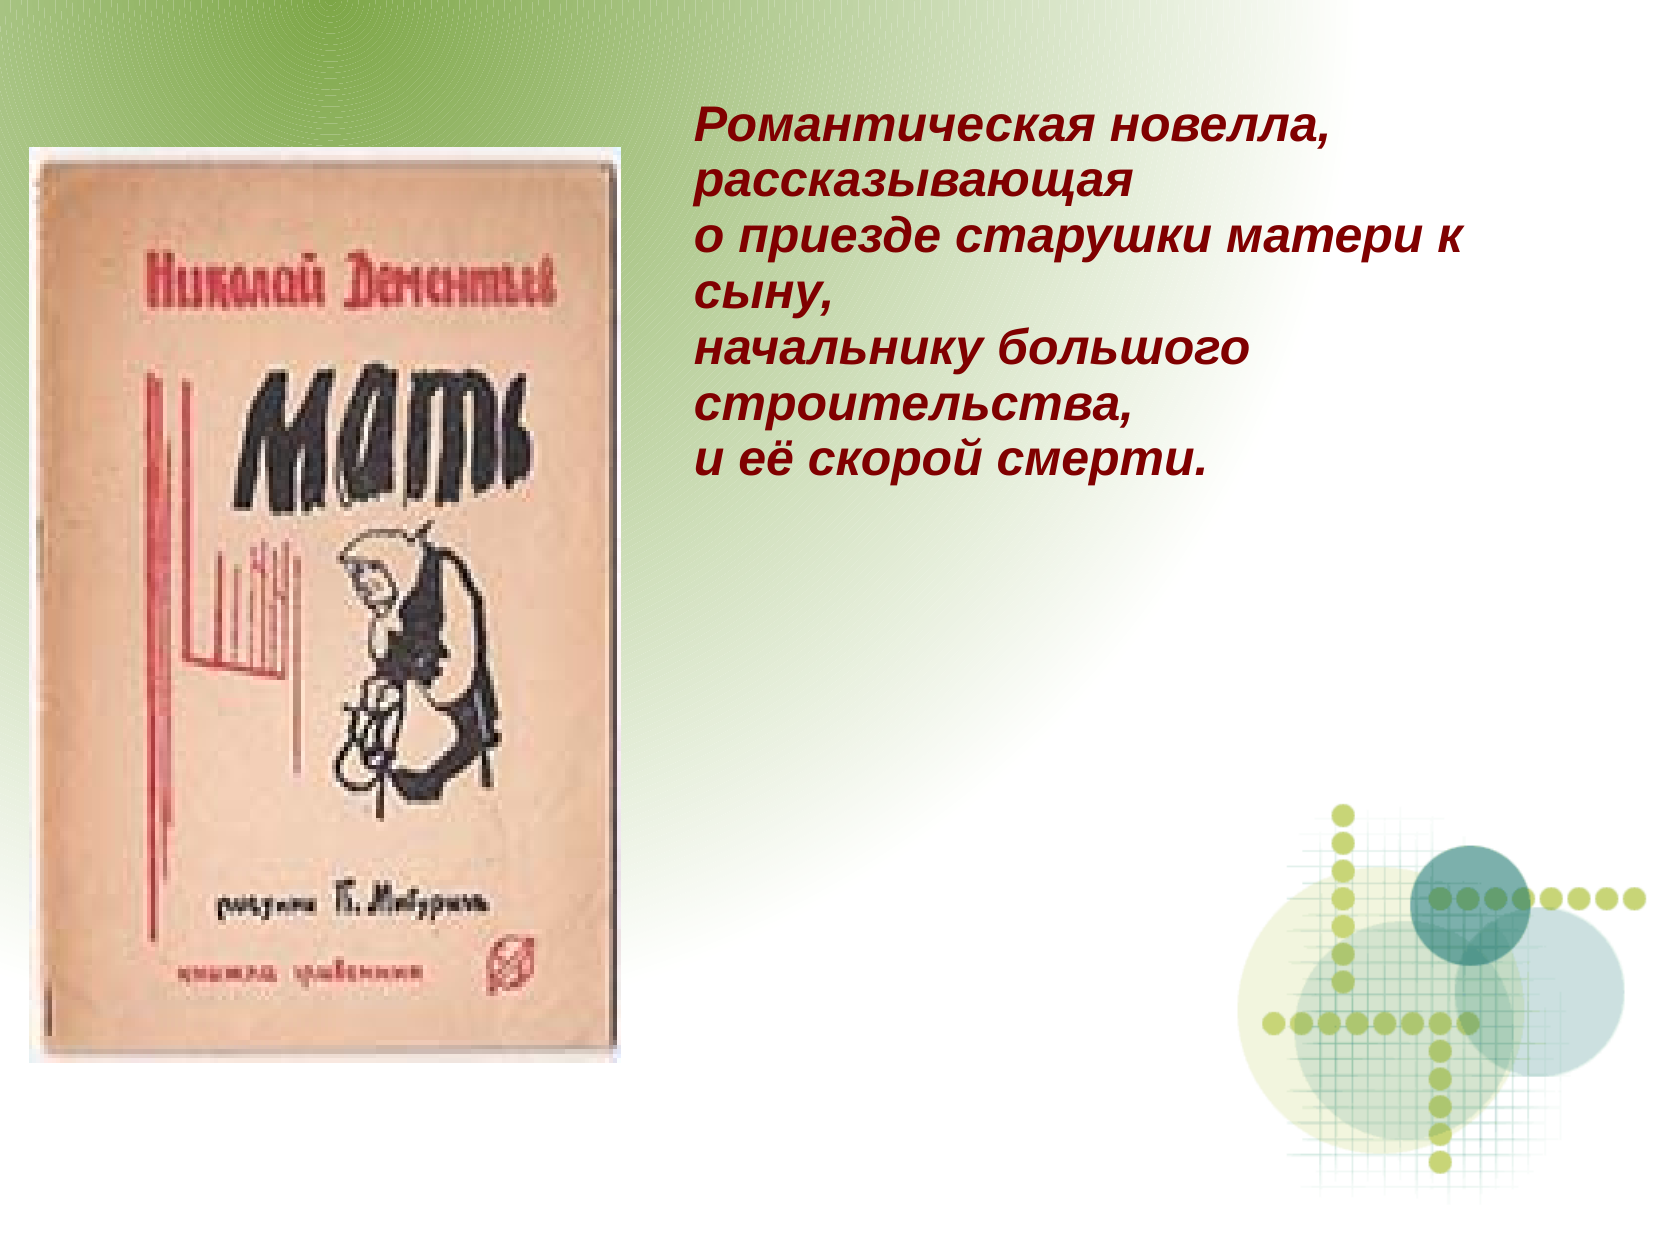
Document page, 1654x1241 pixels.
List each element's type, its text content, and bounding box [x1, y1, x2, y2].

text_box Романтическая новелла, рассказывающая о приезде старушки матери к сыну, начальнику большого строительства, и её скорой смерти. [679, 88, 1595, 503]
picture [29, 147, 621, 1063]
picture [1224, 792, 1654, 1211]
